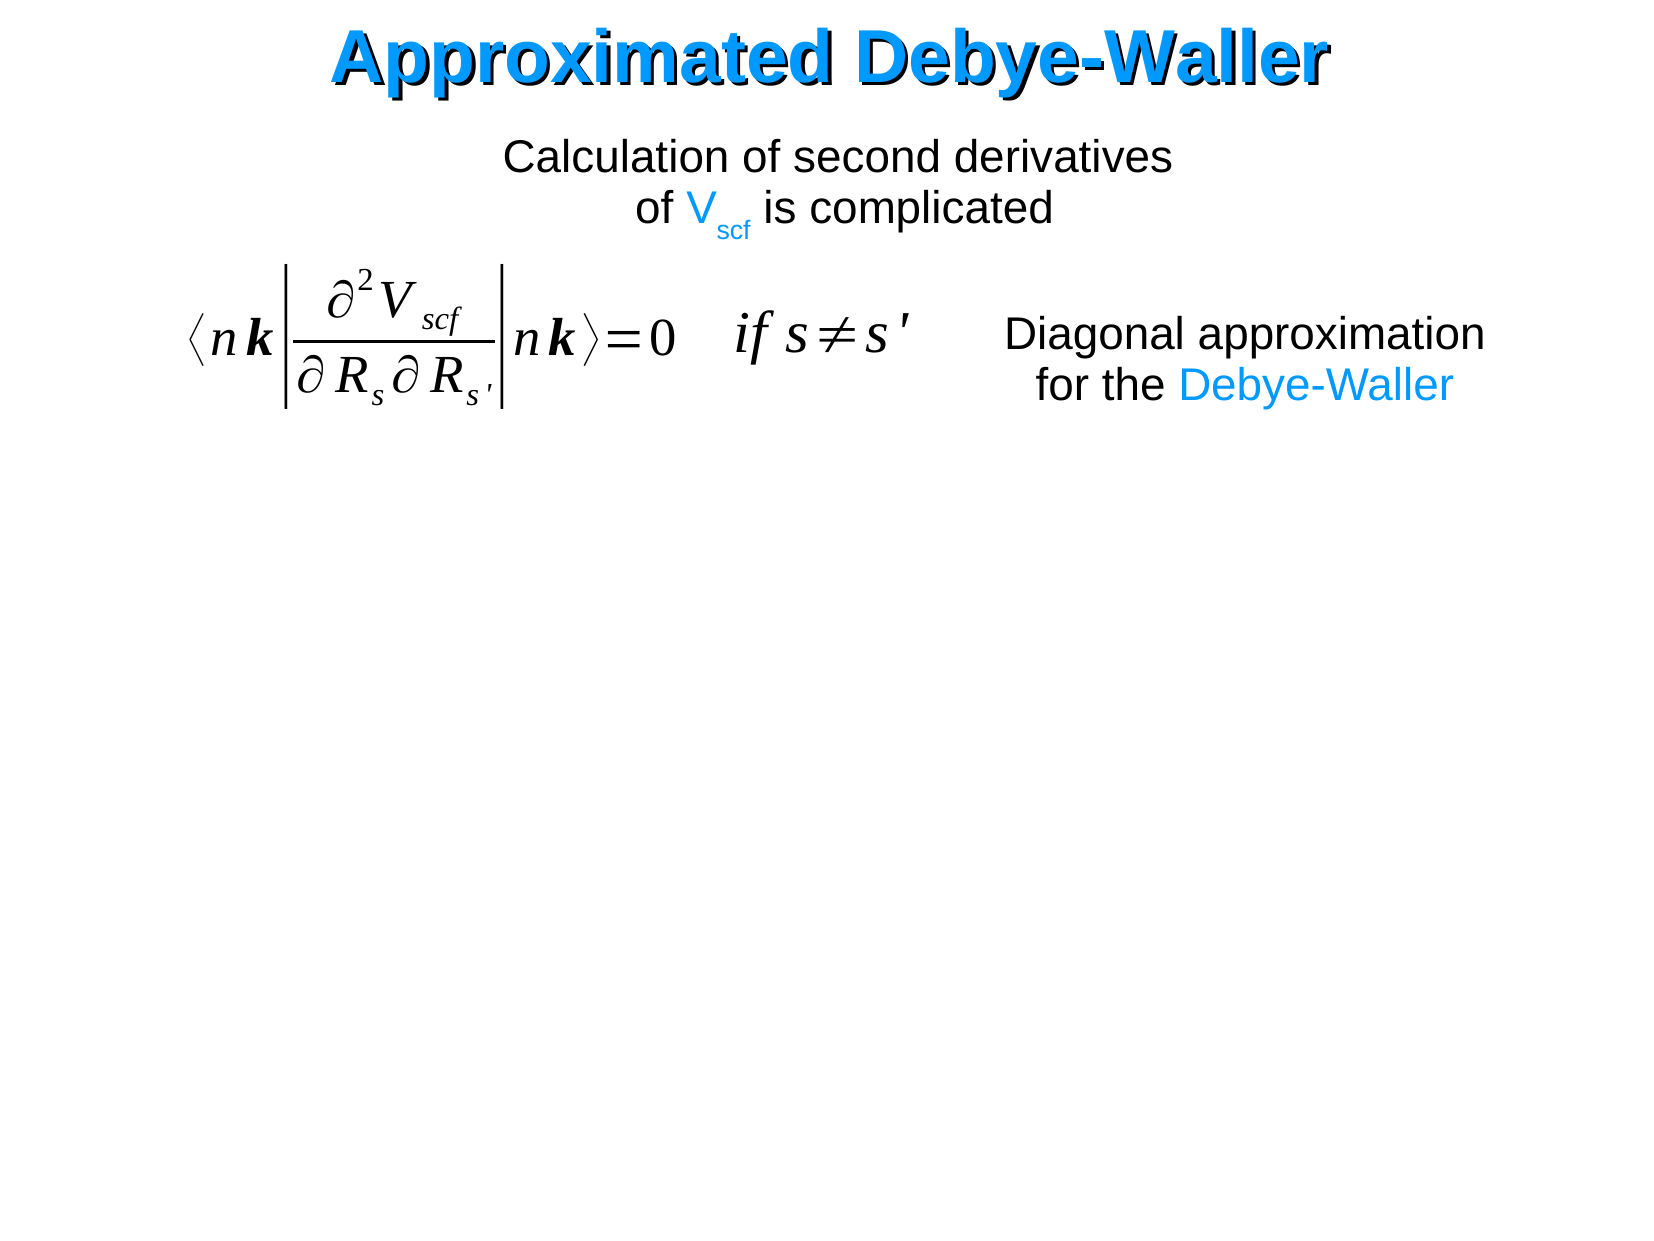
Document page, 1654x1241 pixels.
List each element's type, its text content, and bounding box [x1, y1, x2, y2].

text_box Diagonal approximation for the Debye-Waller [915, 300, 1576, 417]
text_box Calculation of second derivatives of Vscf is complicated [459, 123, 1231, 241]
text_box Approximated Debye-Waller [315, 0, 1345, 136]
chart [180, 261, 684, 413]
chart [725, 300, 915, 367]
